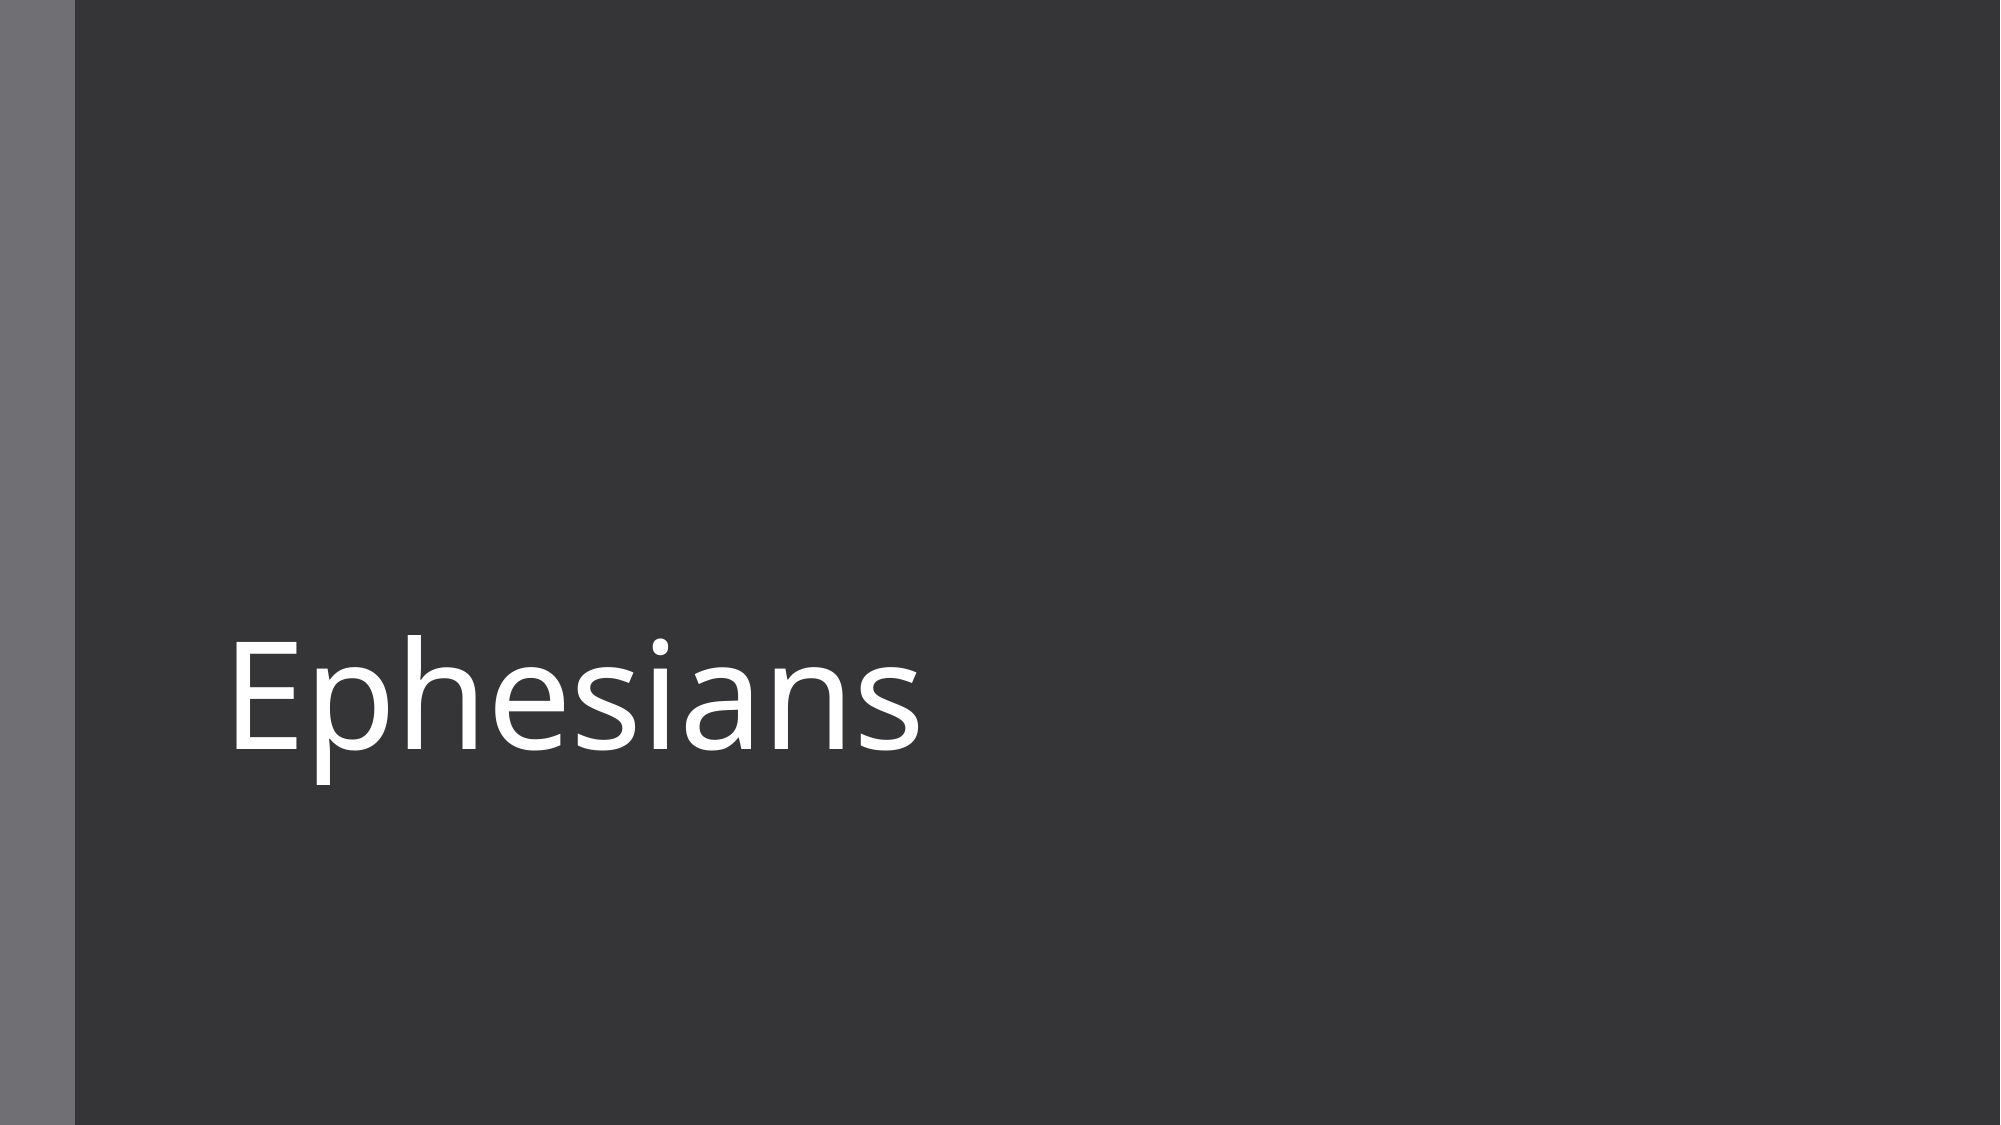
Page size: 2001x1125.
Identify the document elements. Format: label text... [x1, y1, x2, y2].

title Ephesians [206, 124, 1752, 788]
